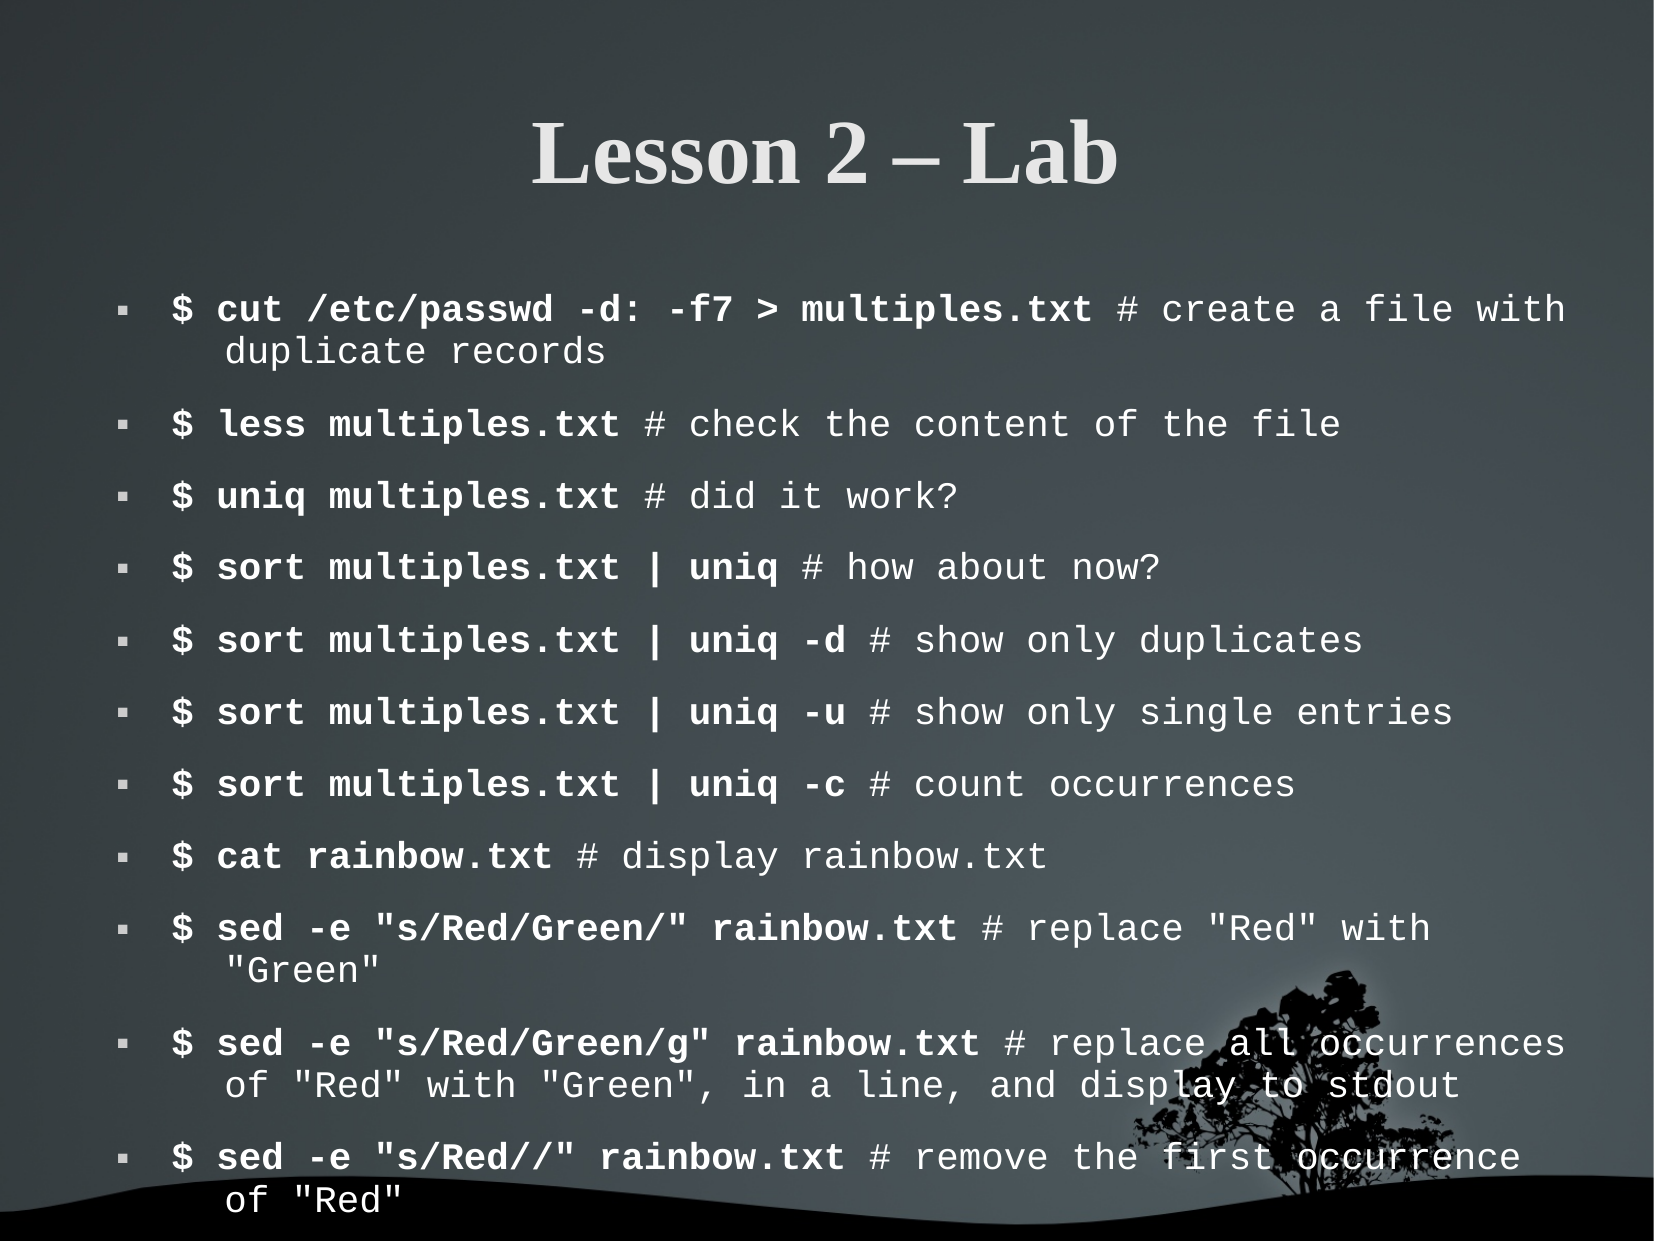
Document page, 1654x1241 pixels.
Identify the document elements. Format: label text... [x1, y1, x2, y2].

list $ cut /etc/passwd -d: -f7 > multiples.txt # create a file with duplicate records $ less multiples.txt # check the content of the file $ uniq multiples.txt # did it work? $ sort multiples.txt | uniq # how about now? $ sort multiples.txt | uniq -d # show only duplicates $ sort multiples.txt | uniq -u # show only single entries $ sort multiples.txt | uniq -c # count occurrences $ cat rainbow.txt # display rainbow.txt $ sed -e "s/Red/Green/" rainbow.txt # replace "Red" with "Green" $ sed -e "s/Red/Green/g" rainbow.txt # replace all occurrences of "Red" with "Green", in a line, and display to stdout $ sed -e "s/Red//" rainbow.txt # remove the first occurrence of "Red" [82, 290, 1571, 1224]
title Lesson 2 – Lab [82, 49, 1571, 257]
picture [0, 0, 1654, 1241]
